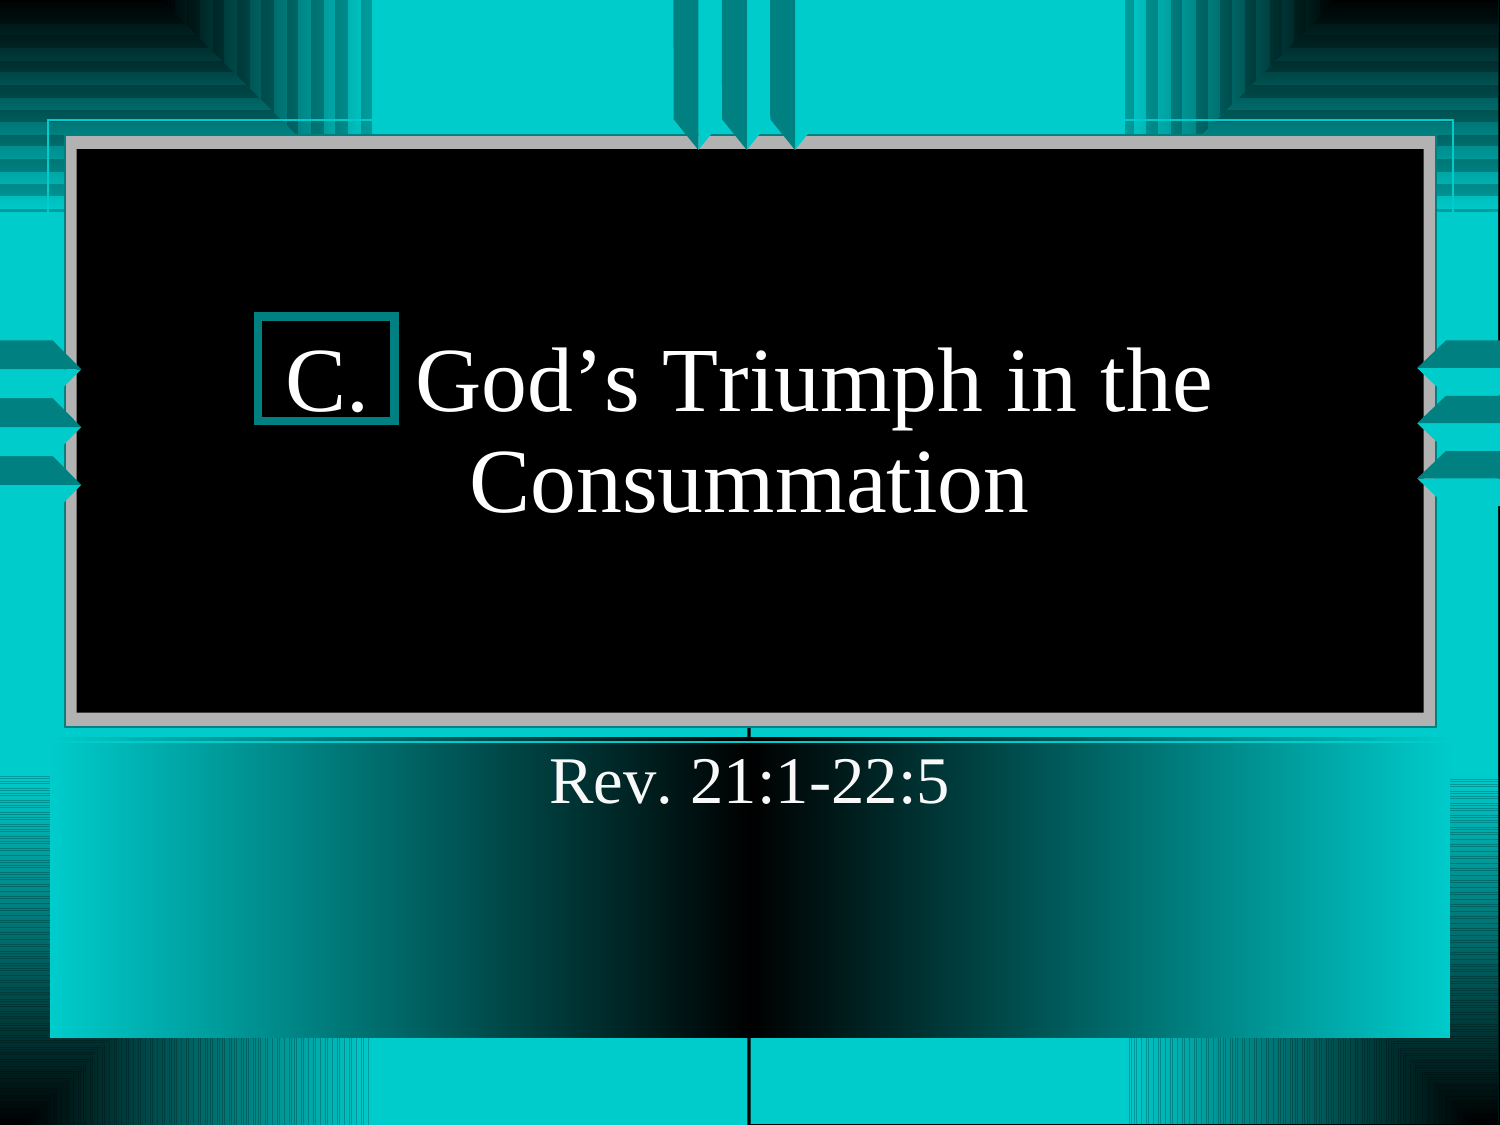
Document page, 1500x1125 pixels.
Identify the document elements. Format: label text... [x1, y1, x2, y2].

title C. God’s Triumph in the Consummation [262, 321, 390, 417]
subtitle Rev. 21:1-22:5 [223, 637, 1277, 926]
title C. God’s Triumph in the Consummation [118, 321, 1382, 541]
